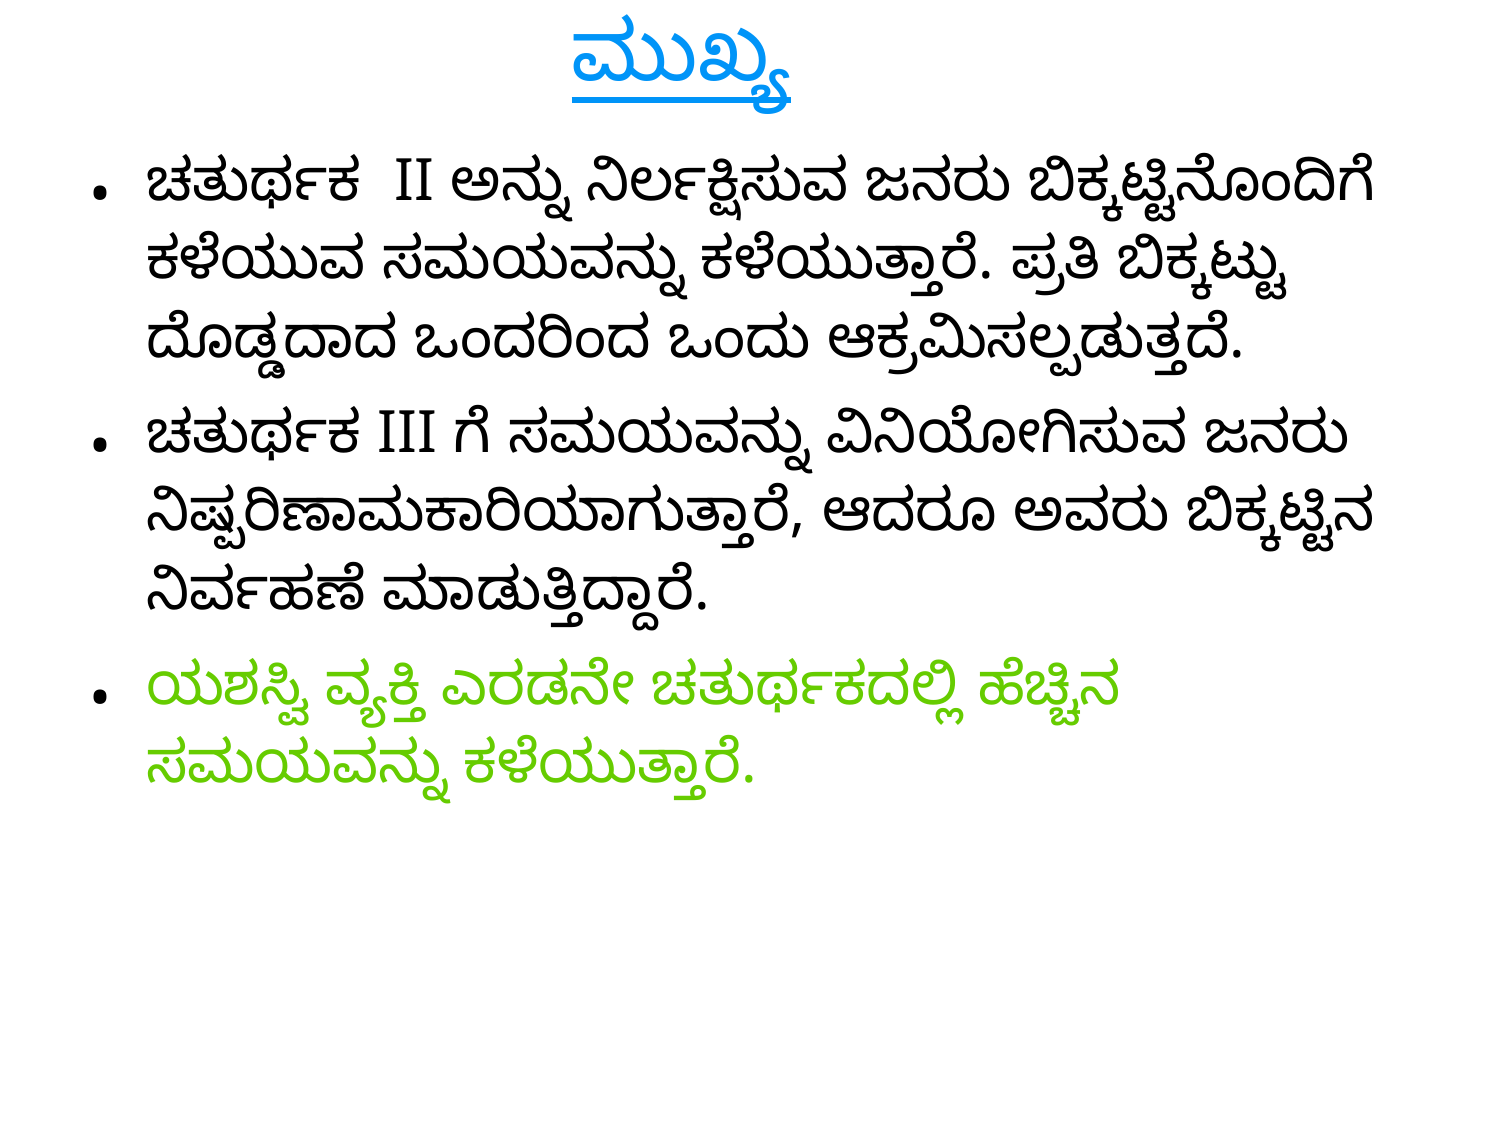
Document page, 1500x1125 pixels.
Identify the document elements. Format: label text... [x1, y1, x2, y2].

list ಚತುರ್ಥಕ II ಅನ್ನು ನಿರ್ಲಕ್ಷಿಸುವ ಜನರು ಬಿಕ್ಕಟ್ಟಿನೊಂದಿಗೆ ಕಳೆಯುವ ಸಮಯವನ್ನು ಕಳೆಯುತ್ತಾರೆ. ಪ್ರತಿ ಬಿಕ್ಕಟ್ಟು ದೊಡ್ಡದಾದ ಒಂದರಿಂದ ಒಂದು ಆಕ್ರಮಿಸಲ್ಪಡುತ್ತದೆ. ಚತುರ್ಥಕ III ಗೆ ಸಮಯವನ್ನು ವಿನಿಯೋಗಿಸುವ ಜನರು ನಿಷ್ಪರಿಣಾಮಕಾರಿಯಾಗುತ್ತಾರೆ, ಆದರೂ ಅವರು ಬಿಕ್ಕಟ್ಟಿನ ನಿರ್ವಹಣೆ ಮಾಡುತ್ತಿದ್ದಾರೆ. ಯಶಸ್ವಿ ವ್ಯಕ್ತಿ ಎರಡನೇ ಚತುರ್ಥಕದಲ್ಲಿ ಹೆಚ್ಚಿನ ಸಮಯವನ್ನು ಕಳೆಯುತ್ತಾರೆ. [75, 145, 1426, 976]
title ಮುಖ್ಯ [137, 4, 1225, 133]
